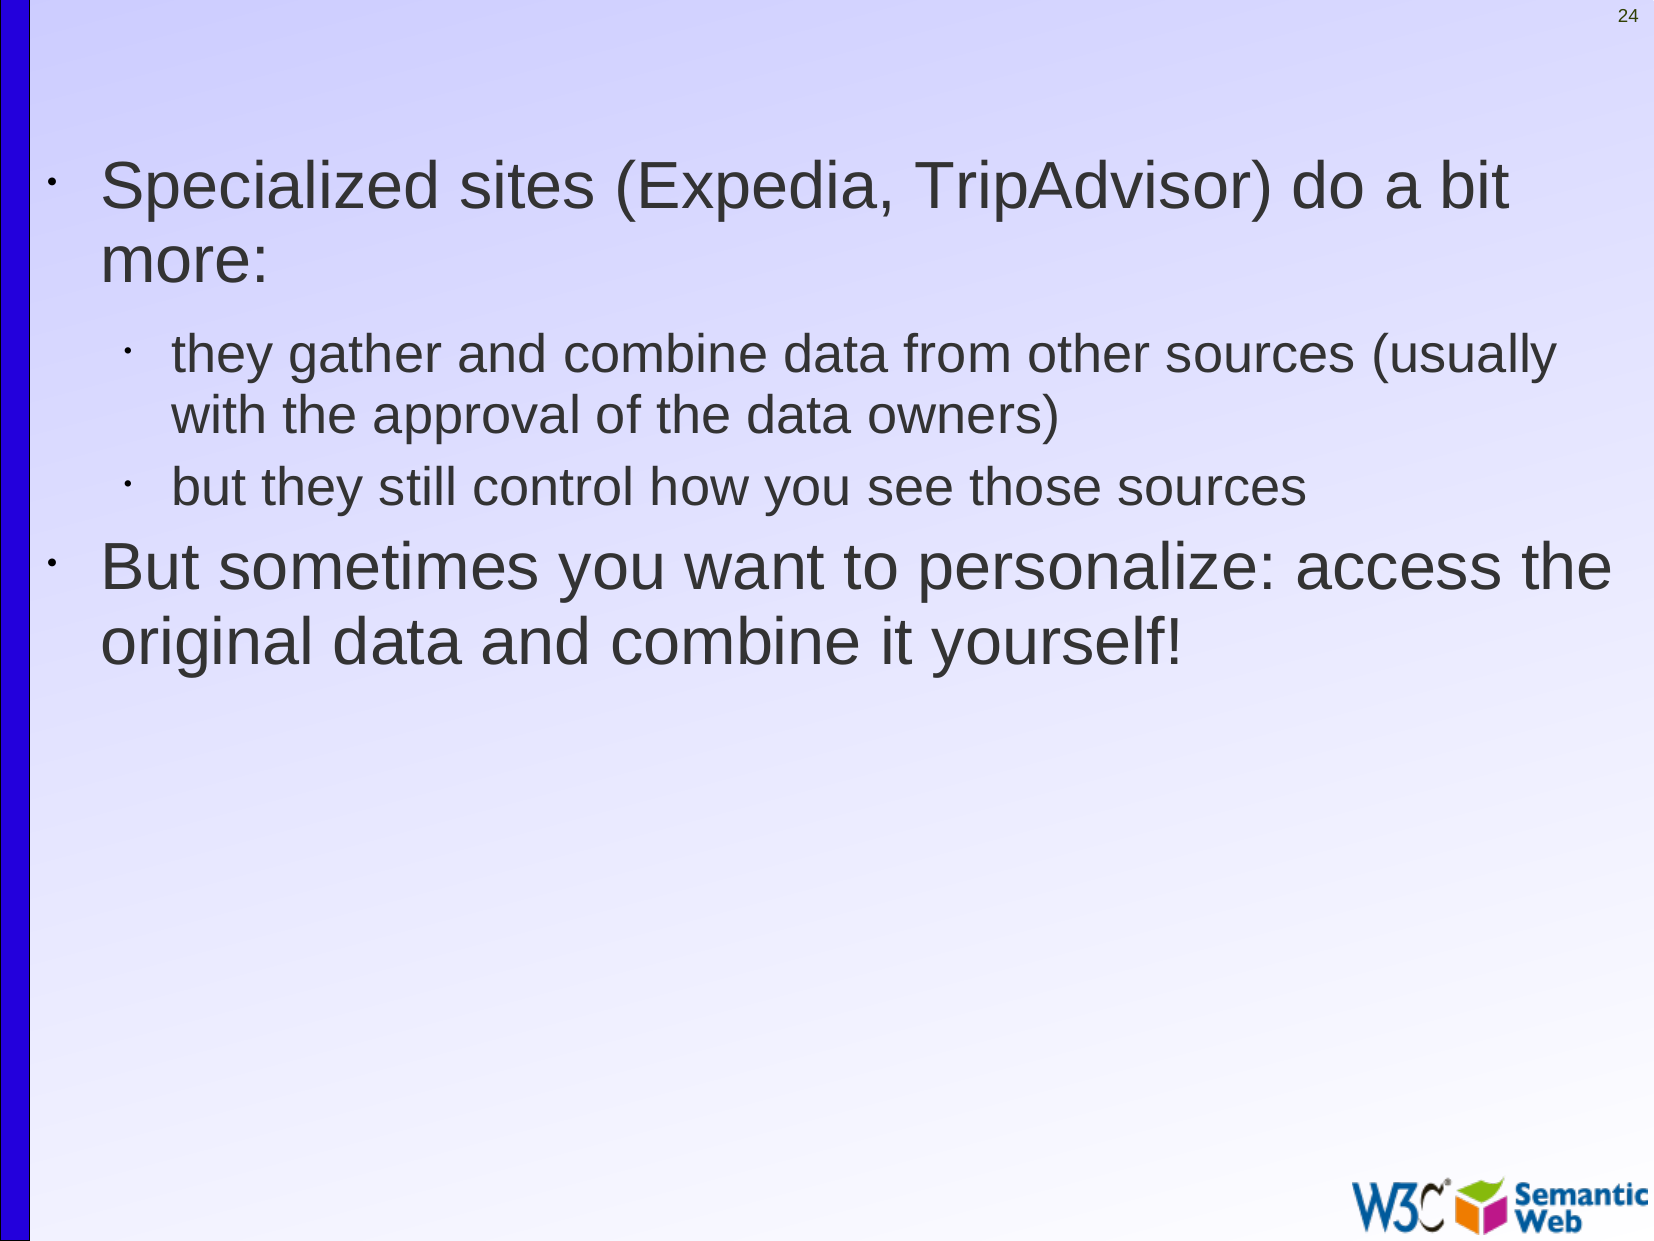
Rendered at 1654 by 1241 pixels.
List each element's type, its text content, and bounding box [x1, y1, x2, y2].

list Specialized sites (Expedia, TripAdvisor) do a bit more: they gather and combine data from other sources (usually with the approval of the data owners) but they still control how you see those sources But sometimes you want to personalize: access the original data and combine it yourself! [29, 147, 1624, 1134]
picture [1352, 1175, 1648, 1235]
